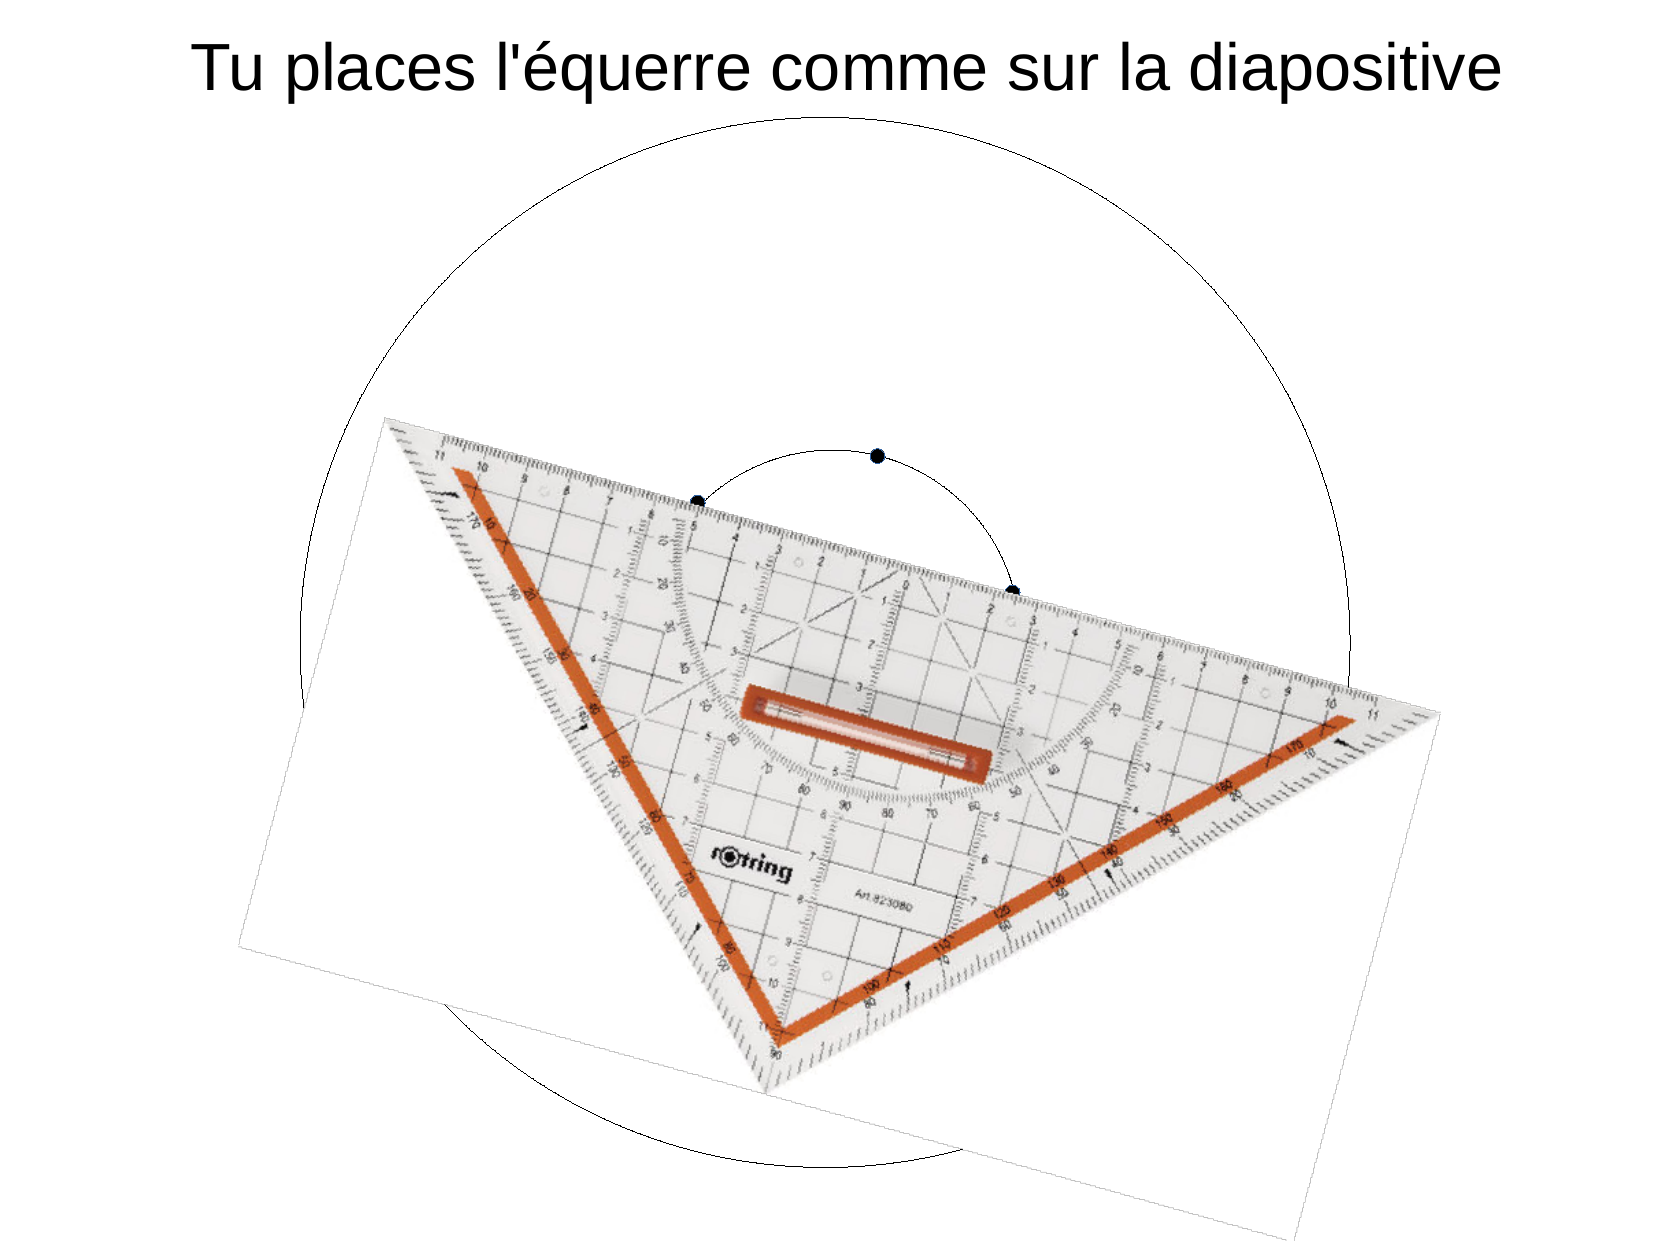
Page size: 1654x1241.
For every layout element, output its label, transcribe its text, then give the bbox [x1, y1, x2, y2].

picture [238, 418, 1441, 1241]
text_box [870, 448, 886, 464]
text_box [690, 495, 706, 507]
title Tu places l'équerre comme sur la diapositive [30, 30, 1654, 106]
text_box [1005, 585, 1021, 595]
